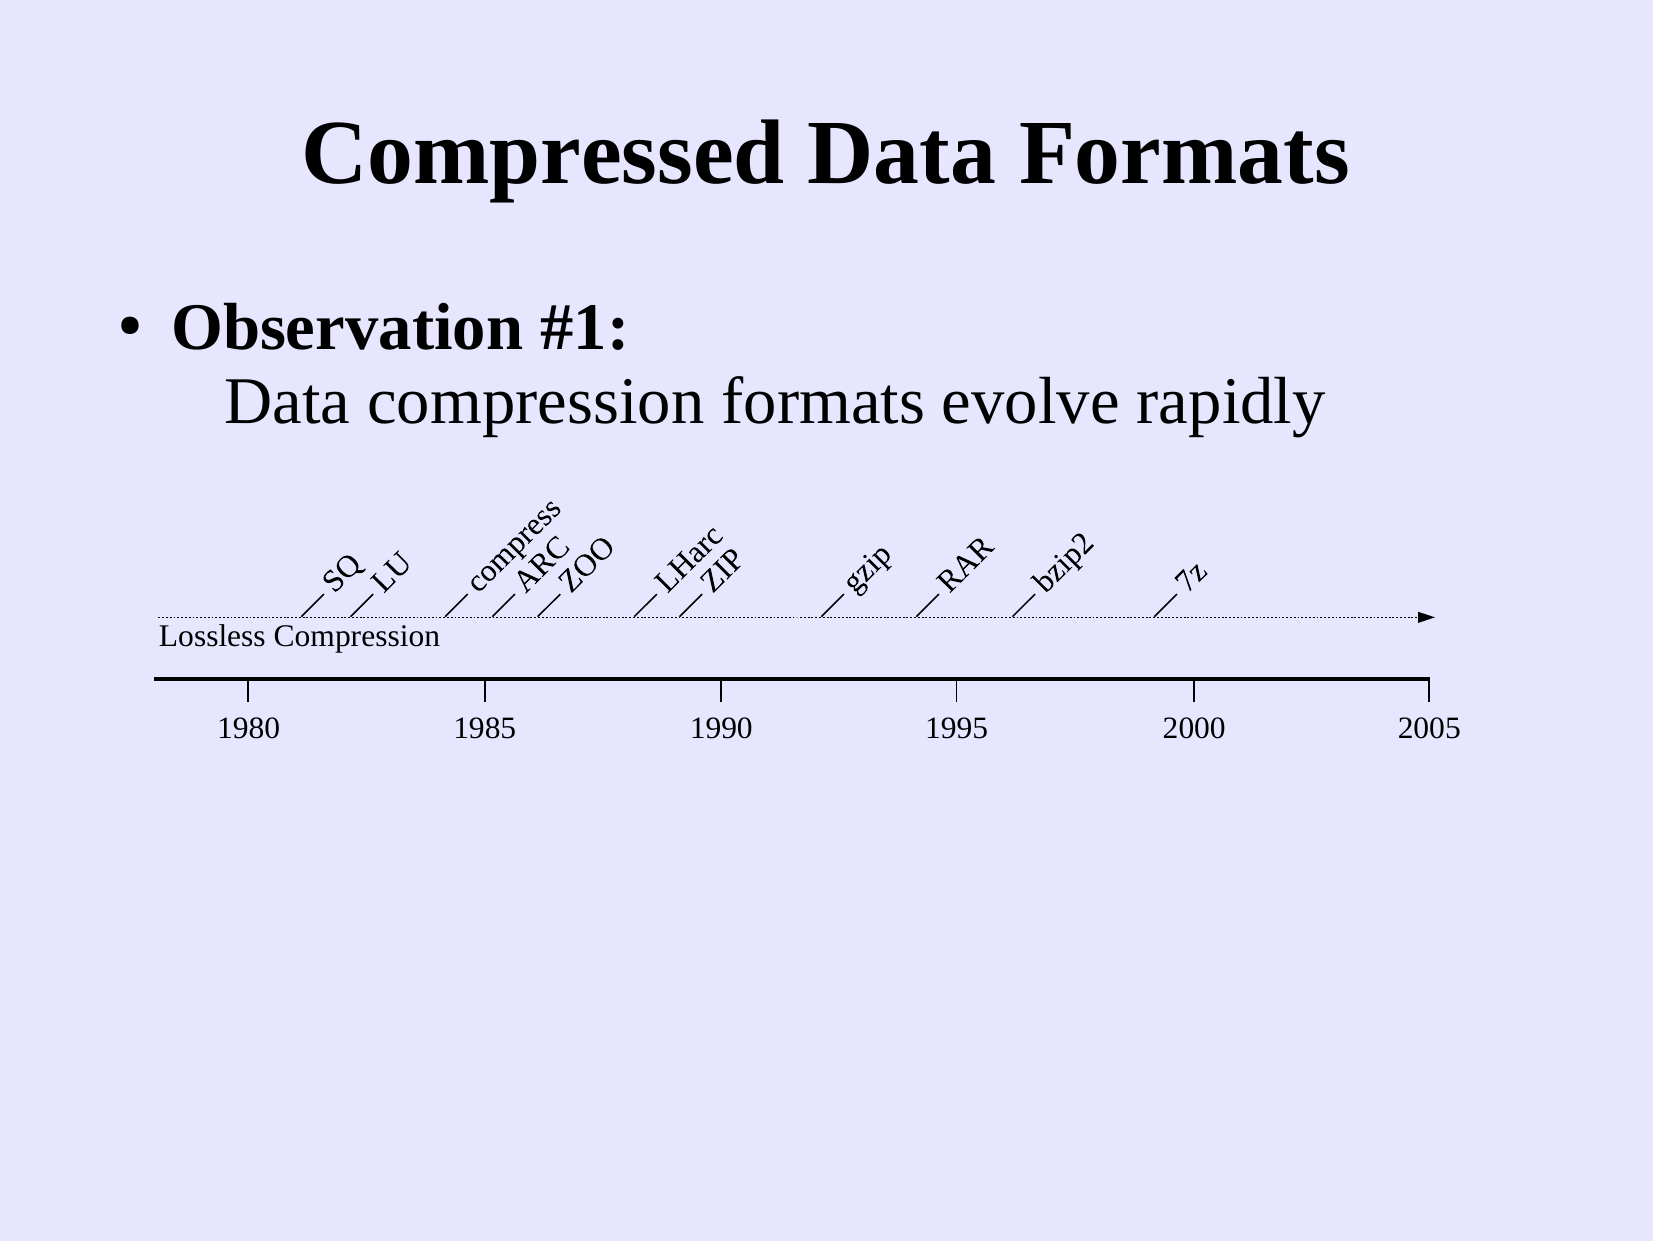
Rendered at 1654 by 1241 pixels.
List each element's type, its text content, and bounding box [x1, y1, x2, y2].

picture [150, 417, 1445, 657]
picture [150, 675, 1478, 749]
list Observation #1: Data compression formats evolve rapidly [82, 290, 1571, 1095]
title Compressed Data Formats [82, 49, 1571, 257]
